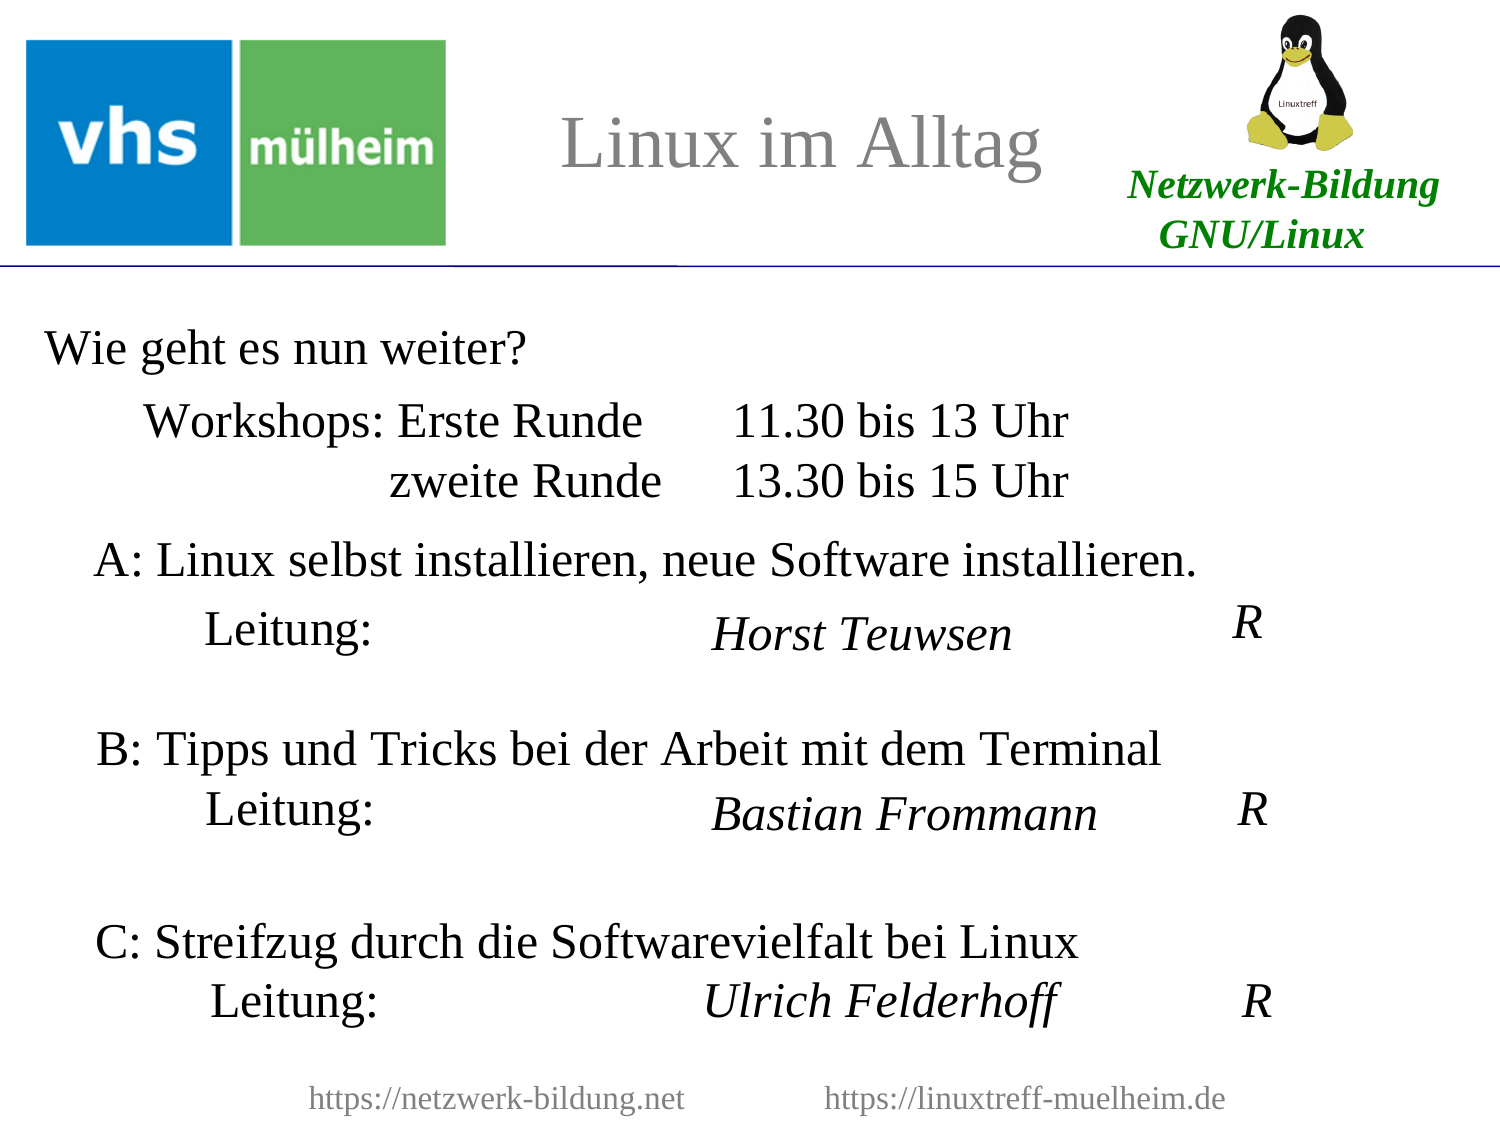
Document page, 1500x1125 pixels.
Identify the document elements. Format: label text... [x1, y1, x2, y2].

text_box Workshops: Erste Runde 11.30 bis 13 Uhr zweite Runde 13.30 bis 15 Uhr [128, 382, 1385, 517]
text_box Leitung: [204, 597, 387, 658]
picture [14, 32, 461, 254]
text_box C: Streifzug durch die Softwarevielfalt bei Linux [95, 910, 1264, 971]
text_box A: Linux selbst installieren, neue Software installieren. [93, 528, 1472, 589]
text_box Leitung: [205, 777, 389, 837]
text_box Wie geht es nun weiter? [29, 309, 578, 387]
text_box R [1232, 591, 1376, 651]
text_box B: Tipps und Tricks bei der Arbeit mit dem Terminal [96, 718, 1395, 799]
text_box R [1237, 777, 1381, 837]
text_box Ulrich Felderhoff [689, 969, 1057, 1030]
text_box R [1241, 969, 1385, 1030]
text_box Netzwerk-Bildung GNU/Linux [1112, 151, 1467, 267]
text_box https://netzwerk-bildung.net https://linuxtreff-muelheim.de [34, 1070, 1500, 1125]
text_box Linux im Alltag [525, 88, 1079, 195]
picture [1246, 13, 1353, 152]
text_box Leitung: [210, 969, 393, 1030]
text_box Horst Teuwsen [711, 602, 1014, 663]
text_box Bastian Frommann [710, 782, 1113, 902]
